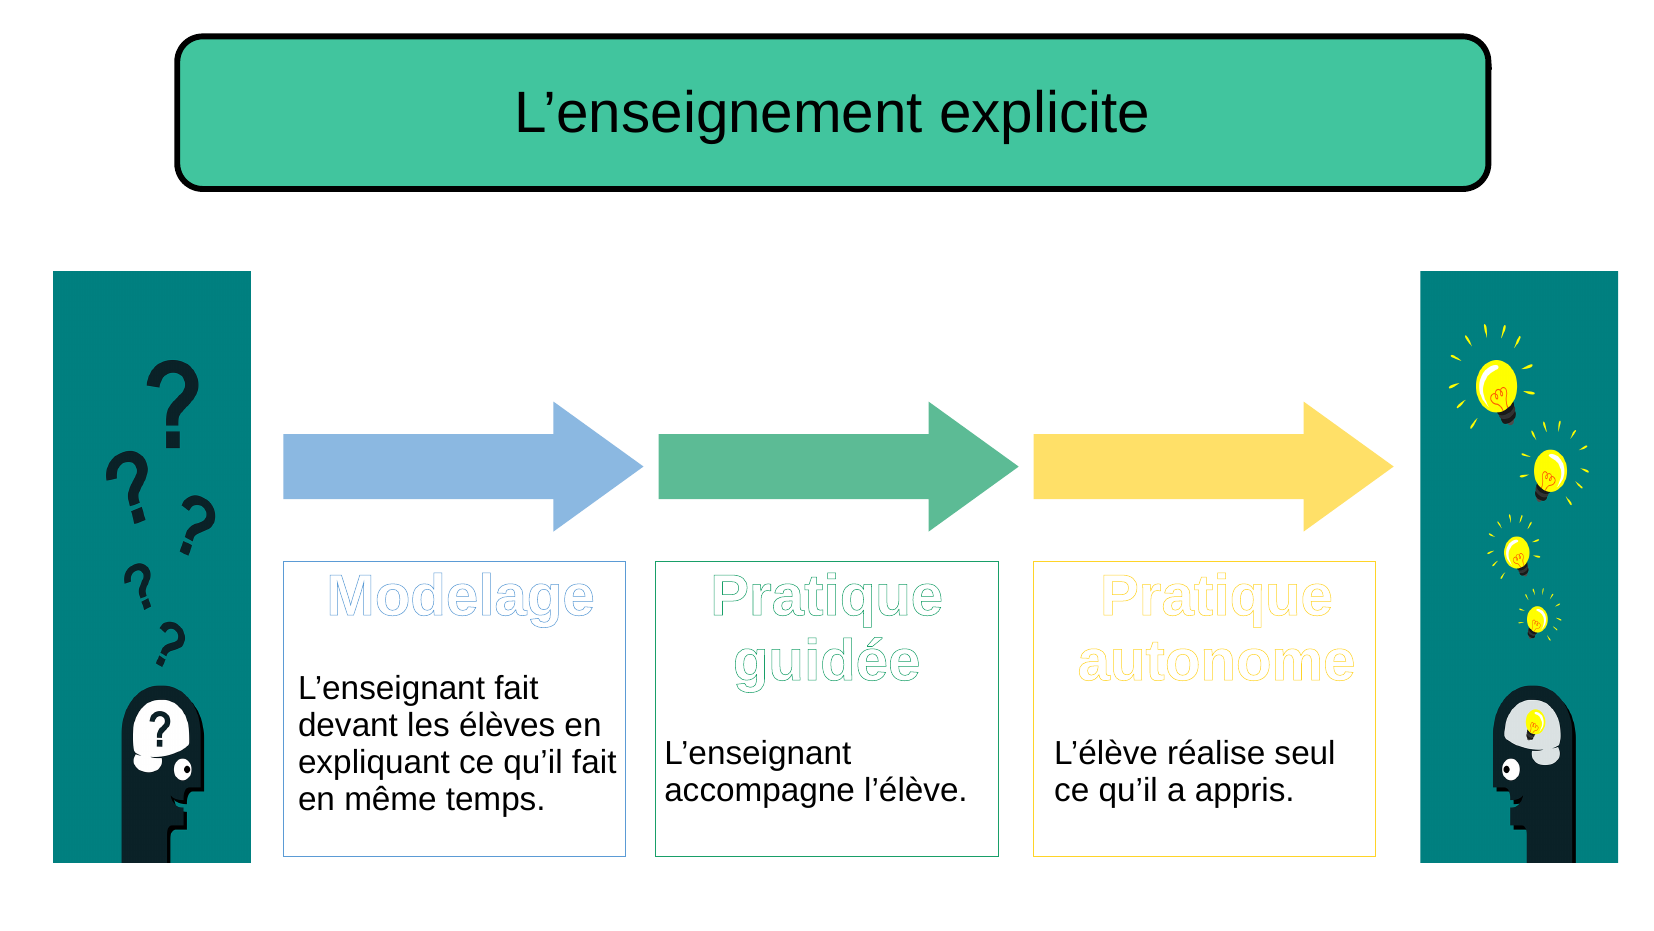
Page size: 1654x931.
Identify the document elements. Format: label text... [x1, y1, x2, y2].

text_box [658, 401, 1019, 532]
text_box Modelage L’enseignant fait devant les élèves en expliquant ce qu’il fait en même temps. [283, 555, 638, 826]
text_box L’enseignement explicite [177, 36, 1489, 189]
text_box [283, 401, 644, 532]
text_box Modelage L’enseignant fait devant les élèves en expliquant ce qu’il fait en même temps. [284, 562, 625, 826]
text_box Pratique guidée L’enseignant accompagne l’élève. [649, 555, 1004, 817]
picture [53, 271, 251, 863]
text_box Pratique autonome L’élève réalise seul ce qu’il a appris. [1039, 562, 1375, 817]
text_box [1033, 401, 1394, 532]
picture [1420, 271, 1619, 863]
text_box Pratique guidée L’enseignant accompagne l’élève. [656, 562, 998, 817]
text_box Pratique autonome L’élève réalise seul ce qu’il a appris. [1039, 555, 1394, 817]
